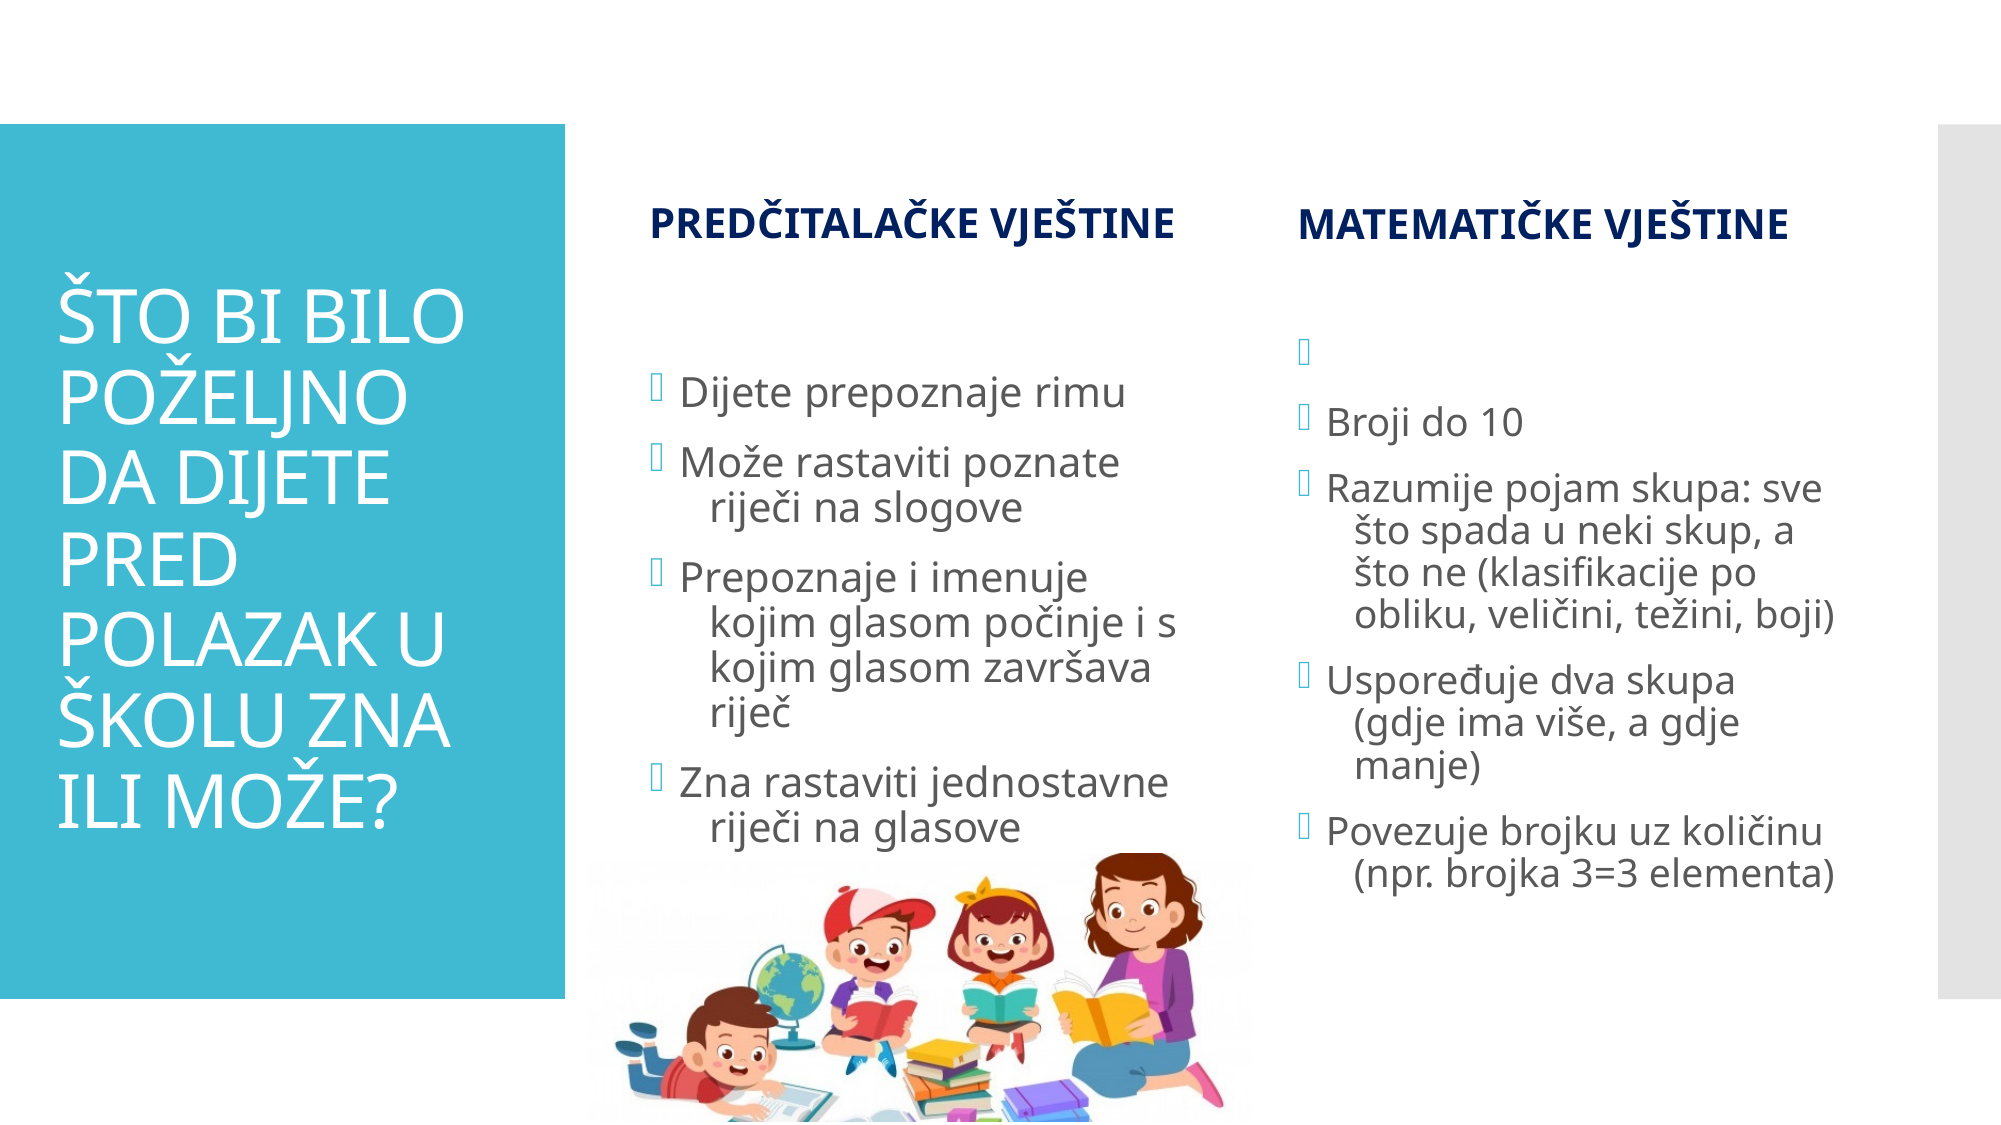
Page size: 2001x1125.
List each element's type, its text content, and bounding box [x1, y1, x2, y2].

list MATEMATIČKE VJEŠTINE [1282, 167, 1853, 302]
title ŠTO BI BILO POŽELJNO DA DIJETE PRED POLAZAK U ŠKOLU ZNA ILI MOŽE? [41, 184, 526, 940]
list Dijete prepoznaje rimu Može rastaviti poznate riječi na slogove Prepoznaje i imenuje kojim glasom počinje i s kojim glasom završava riječ Zna rastaviti jednostavne riječi na glasove [634, 316, 1205, 853]
list PREDČITALAČKE VJEŠTINE [634, 167, 1205, 301]
picture [587, 853, 1252, 1122]
list Broji do 10 Razumije pojam skupa: sve što spada u neki skup, a što ne (klasifikacije po obliku, veličini, težini, boji) Uspoređuje dva skupa (gdje ima više, a gdje manje) Povezuje brojku uz količinu (npr. brojka 3=3 elementa) [1282, 316, 1853, 977]
